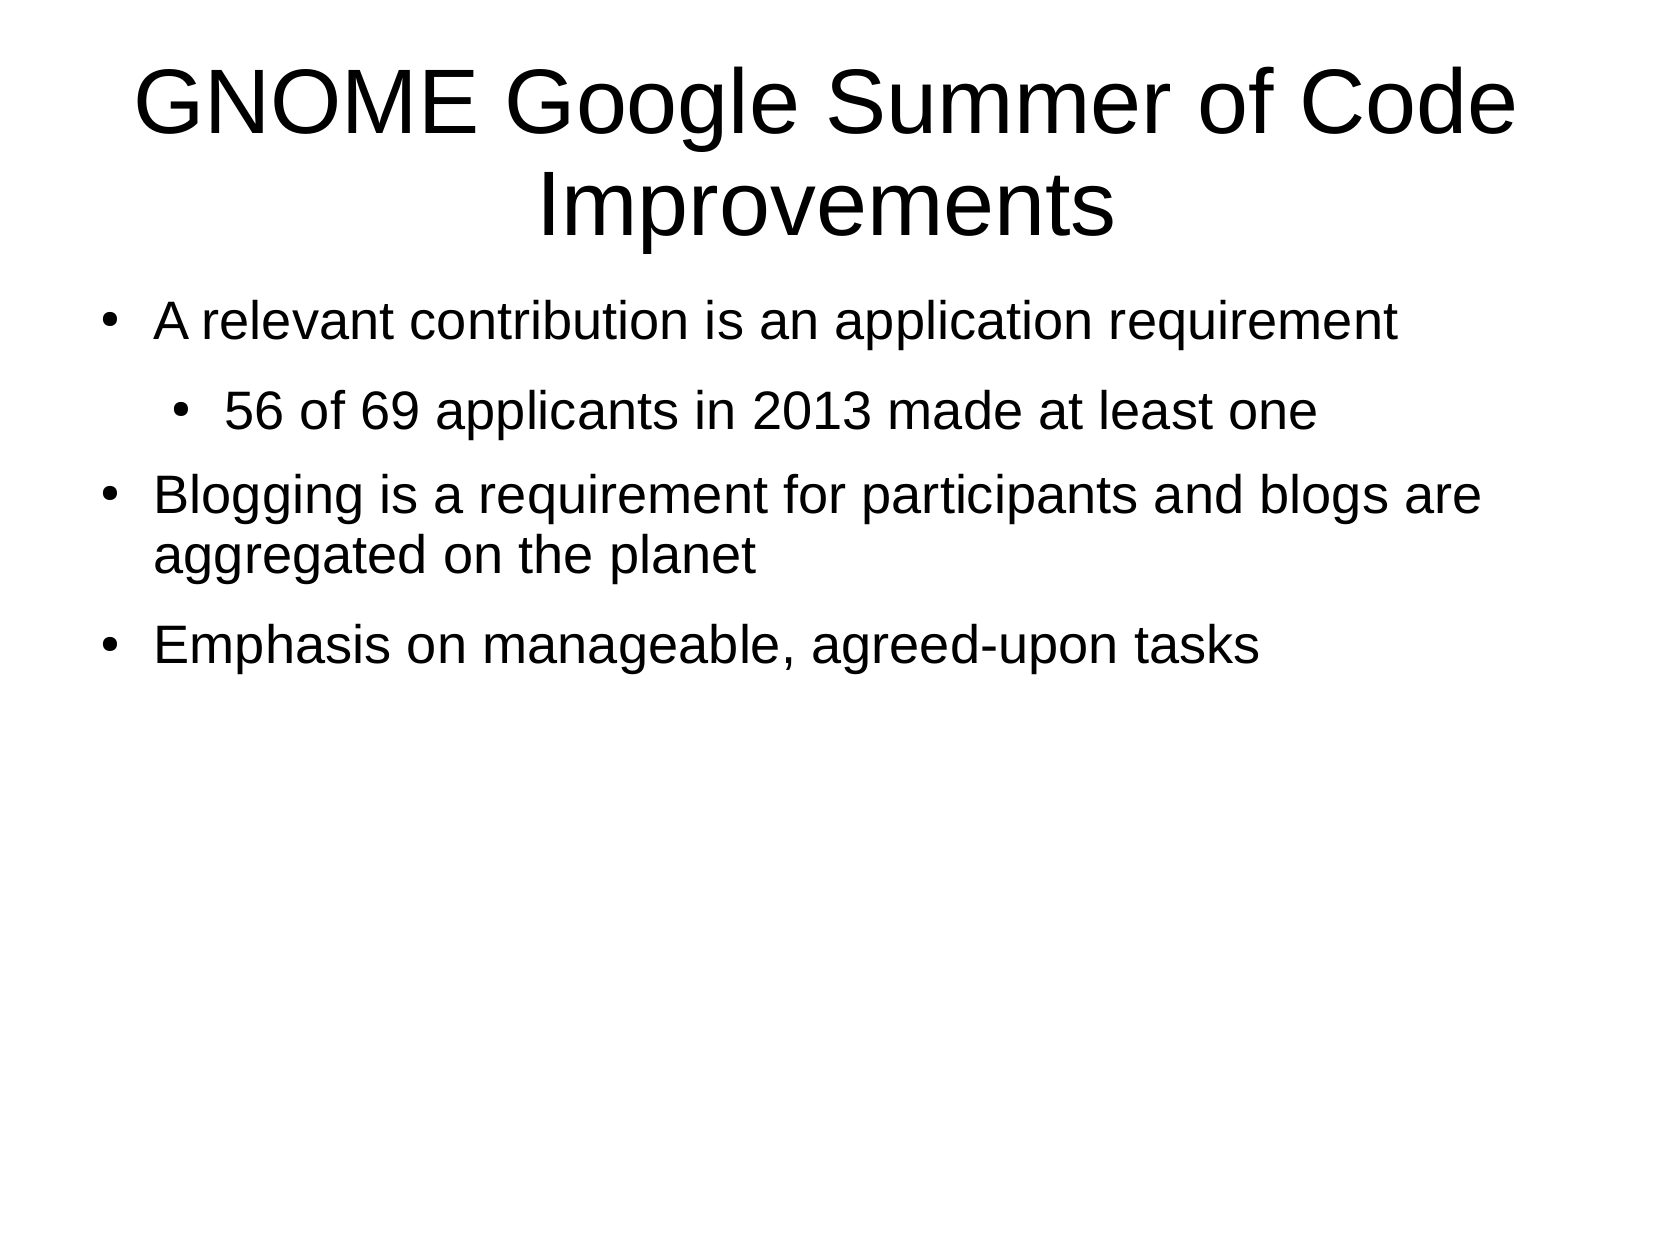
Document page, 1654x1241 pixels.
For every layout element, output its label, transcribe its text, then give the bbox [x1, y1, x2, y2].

title GNOME Google Summer of Code Improvements [82, 49, 1571, 257]
list A relevant contribution is an application requirement 56 of 69 applicants in 2013 made at least one Blogging is a requirement for participants and blogs are aggregated on the planet Emphasis on manageable, agreed-upon tasks [82, 290, 1571, 1010]
